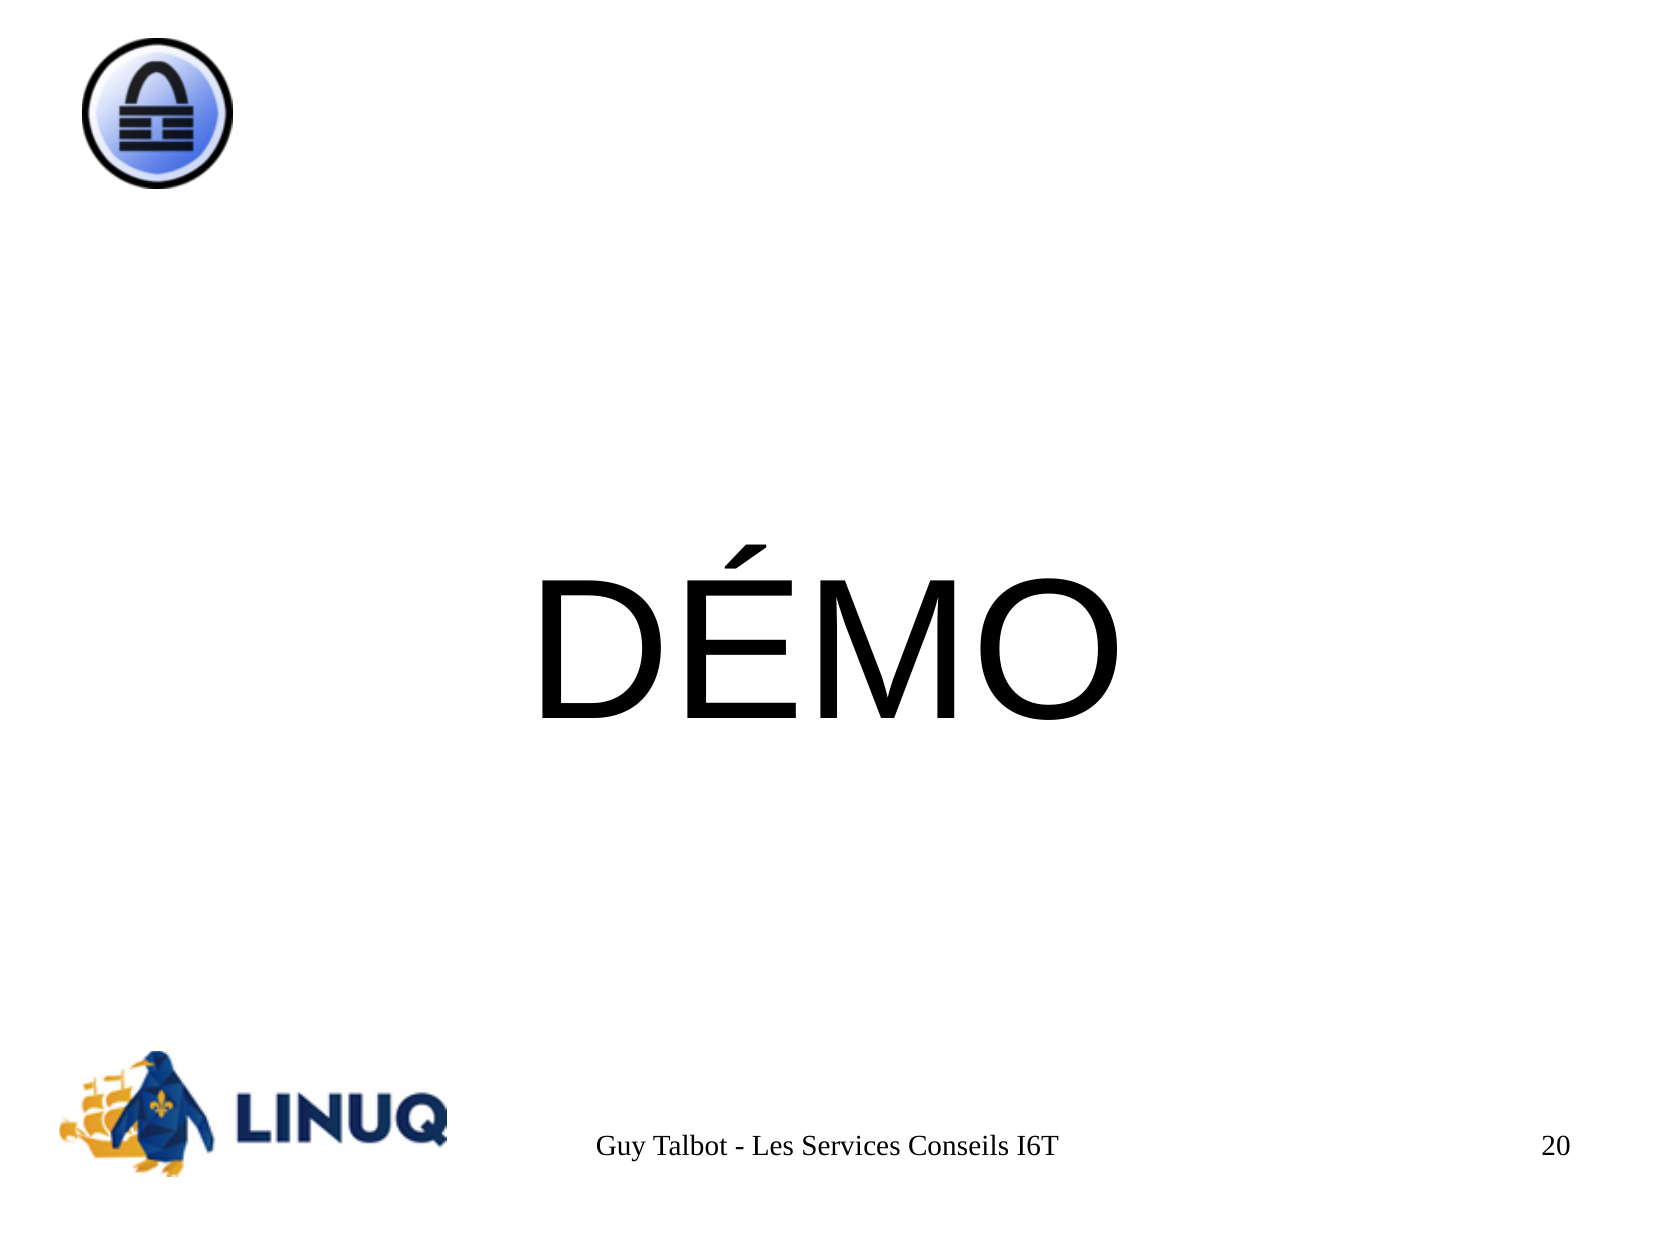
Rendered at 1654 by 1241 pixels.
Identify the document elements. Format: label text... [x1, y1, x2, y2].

list DÉMO [82, 290, 1571, 1010]
picture [59, 1051, 447, 1177]
picture [82, 38, 233, 189]
